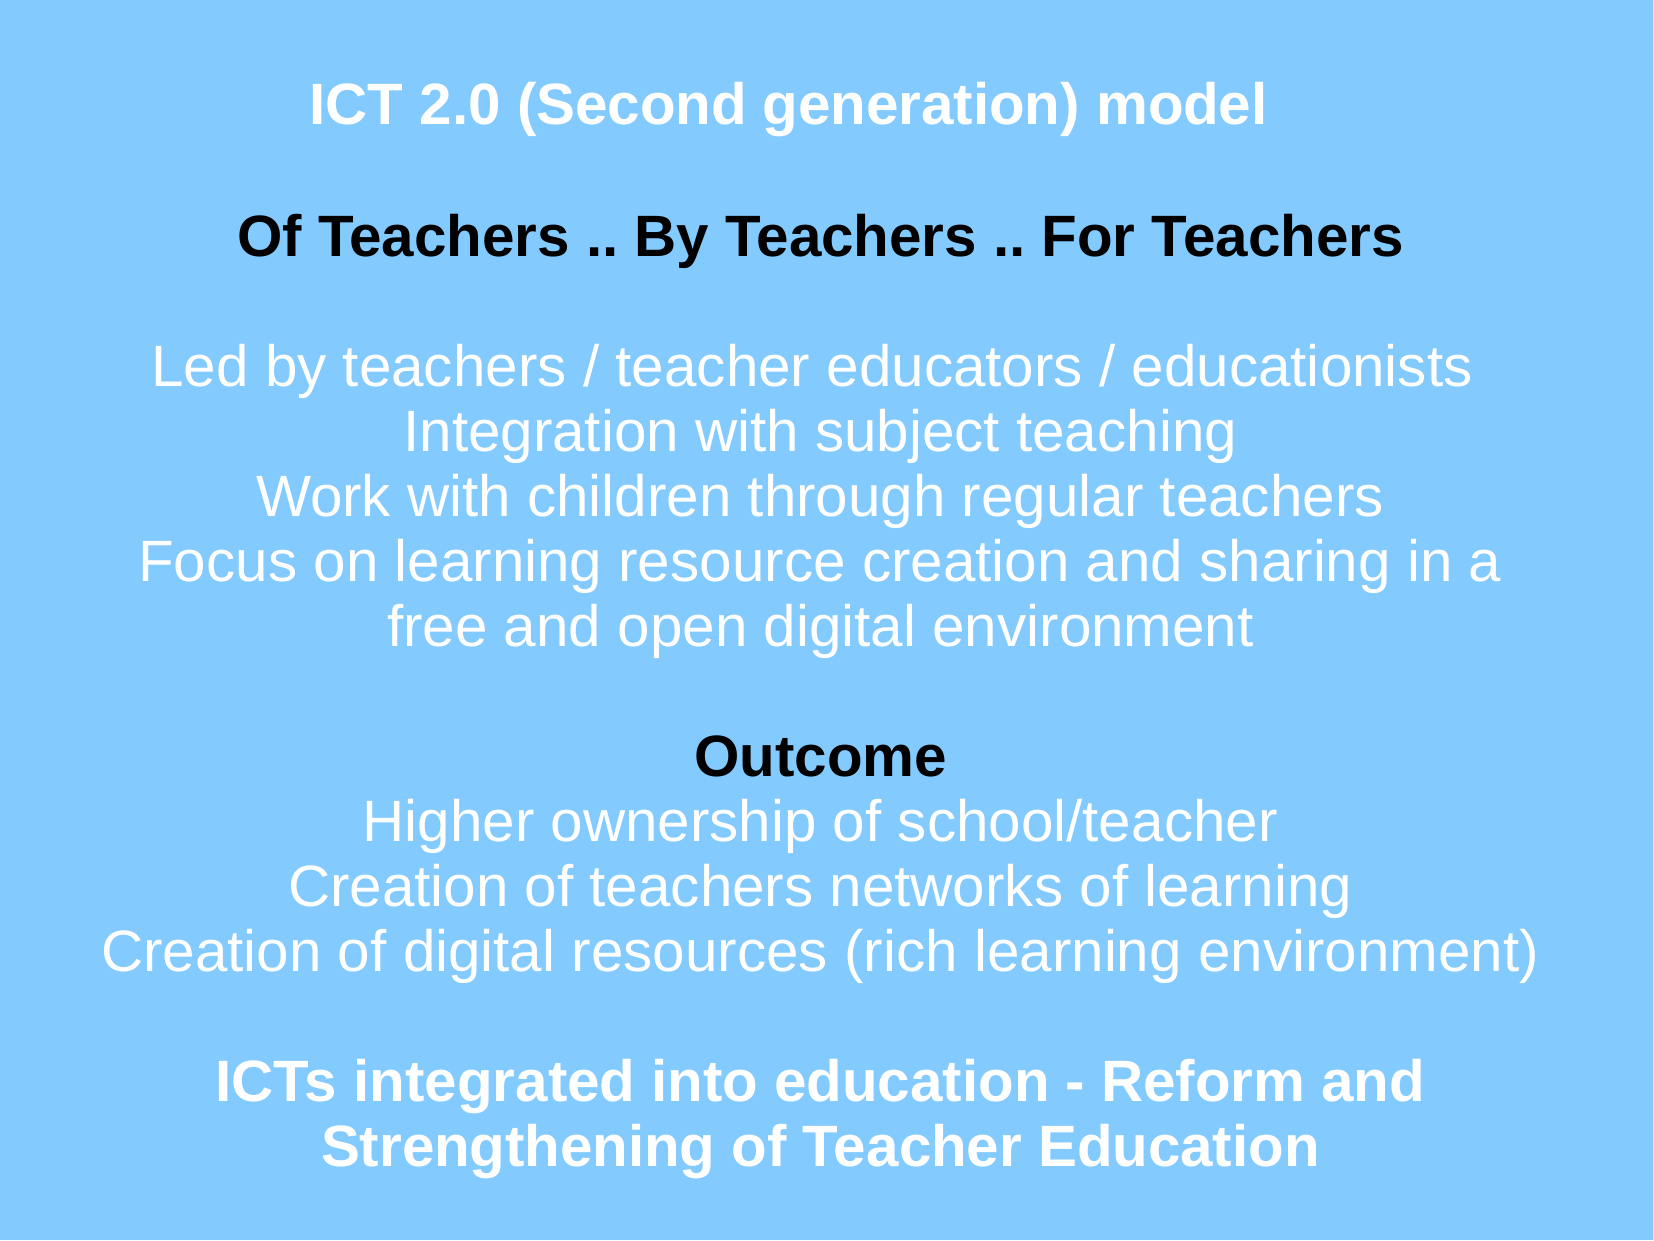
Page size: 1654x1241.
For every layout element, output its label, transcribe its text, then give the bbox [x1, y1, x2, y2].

title ICT 2.0 (Second generation) model [59, 49, 1536, 160]
subtitle Of Teachers .. By Teachers .. For Teachers Led by teachers / teacher educators / educationists Integration with subject teaching Work with children through regular teachers Focus on learning resource creation and sharing in a free and open digital environment Outcome Higher ownership of school/teacher Creation of teachers networks of learning Creation of digital resources (rich learning environment) ICTs integrated into education - Reform and Strengthening of Teacher Education [82, 194, 1560, 1188]
